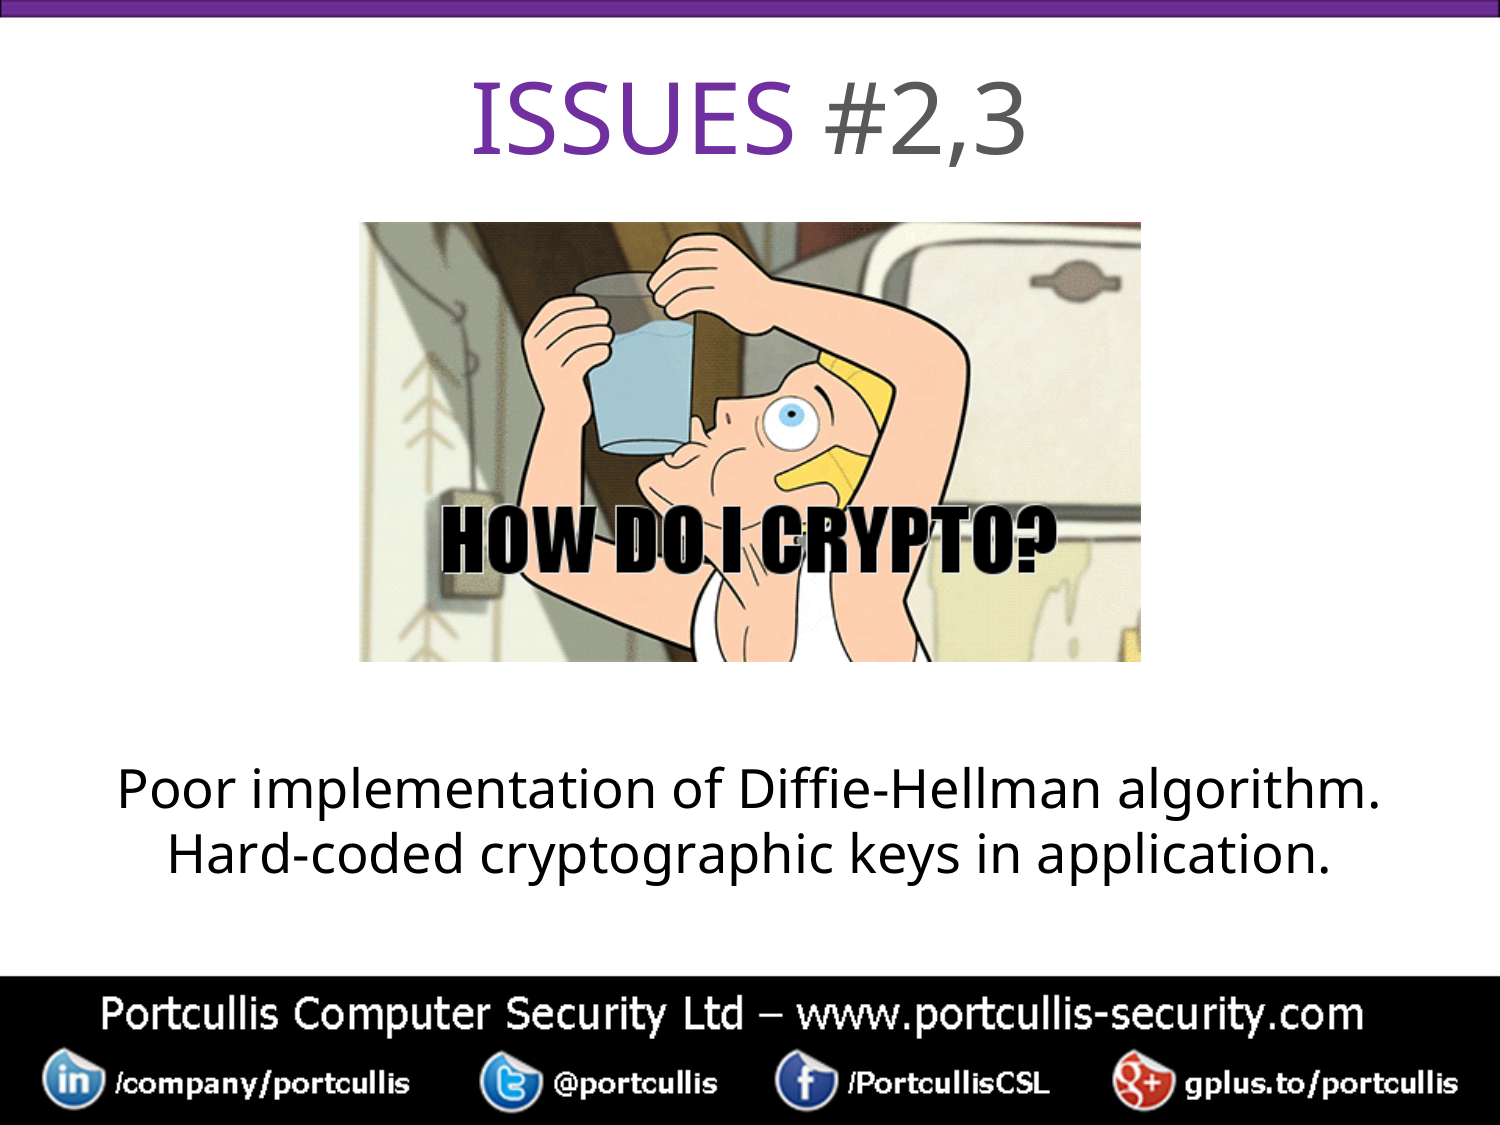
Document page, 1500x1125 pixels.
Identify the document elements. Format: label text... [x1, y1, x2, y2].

text_box Poor implementation of Diffie-Hellman algorithm. Hard-coded cryptographic keys in application. [0, 746, 1500, 892]
picture [0, 0, 1500, 42]
picture [0, 892, 1500, 1125]
picture [0, 202, 1500, 746]
title ISSUES #2,3 [0, 42, 1500, 202]
